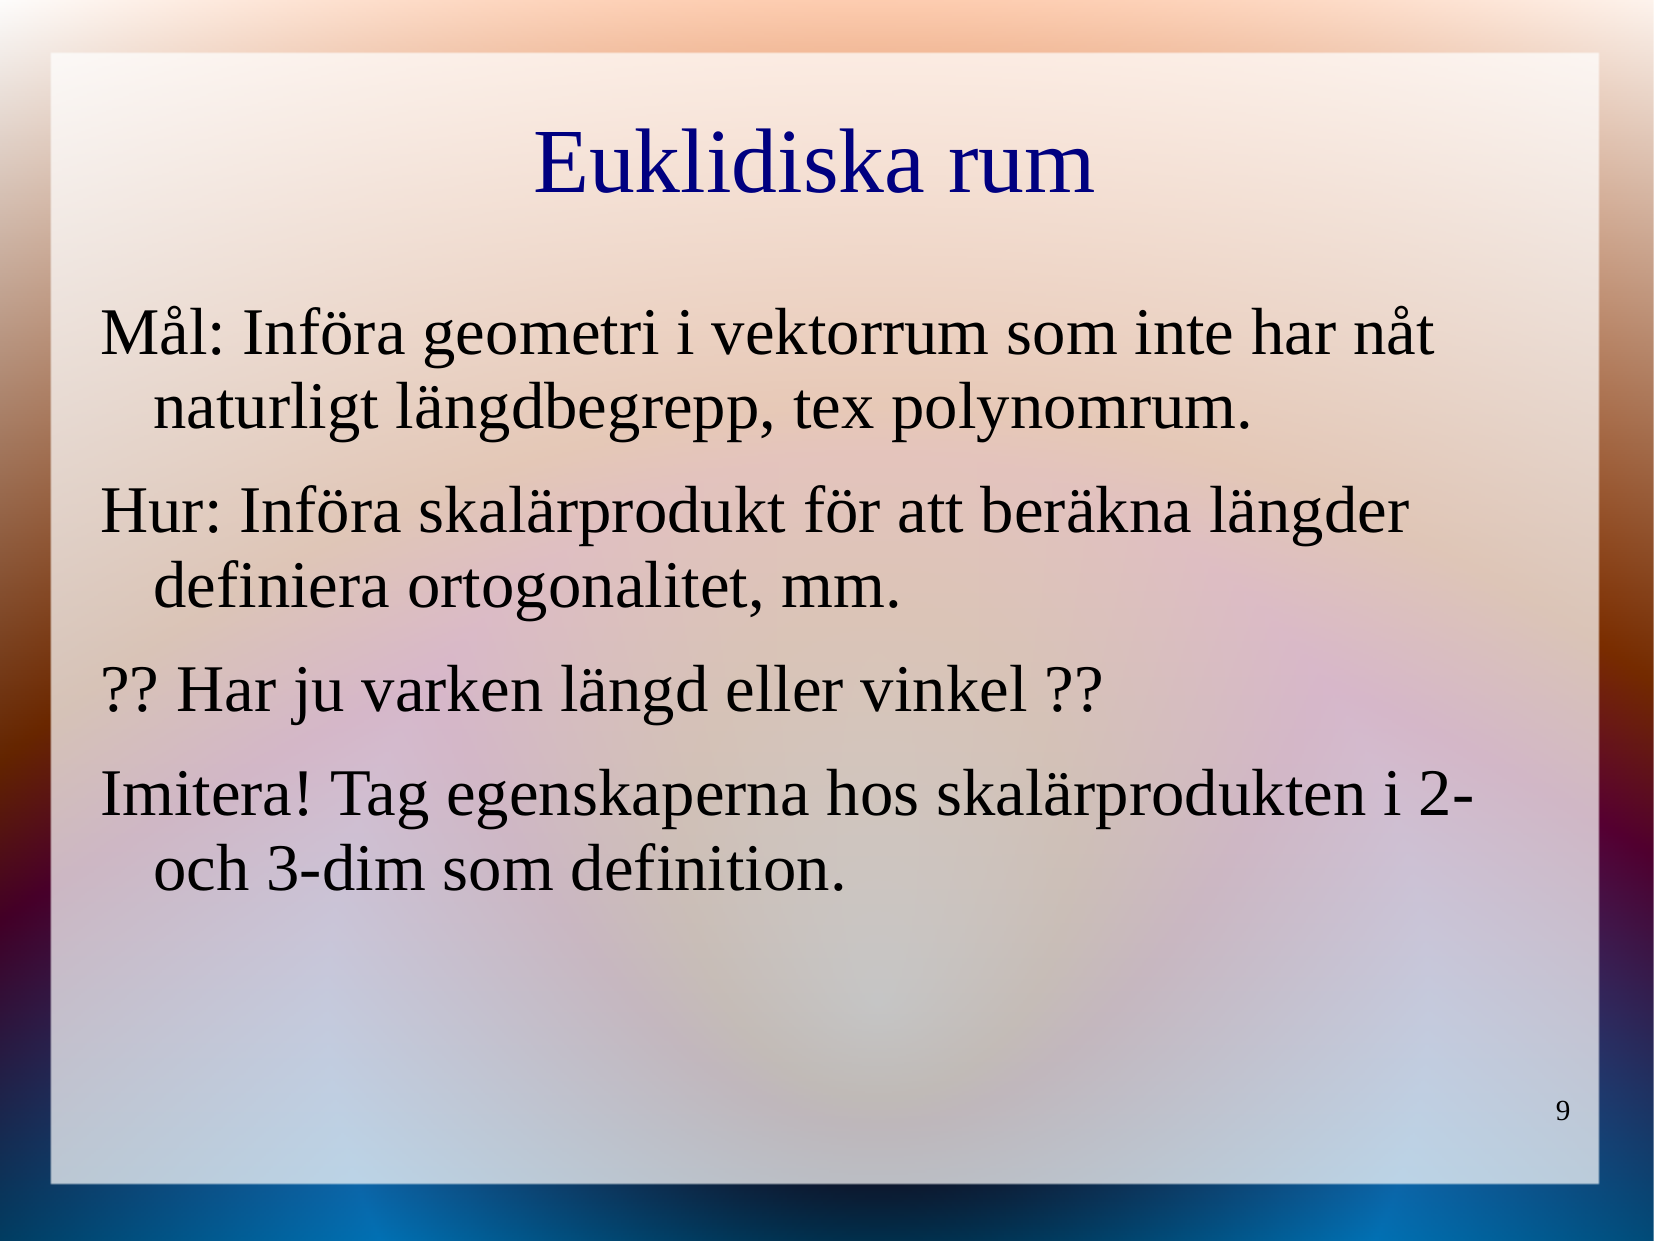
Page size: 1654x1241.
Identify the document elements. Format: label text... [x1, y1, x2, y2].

picture [0, 0, 1654, 1241]
title Euklidiska rum [82, 62, 1571, 256]
list Mål: Införa geometri i vektorrum som inte har nåt naturligt längdbegrepp, tex polynomrum. Hur: Införa skalärprodukt för att beräkna längder definiera ortogonalitet, mm. ?? Har ju varken längd eller vinkel ?? Imitera! Tag egenskaperna hos skalärprodukten i 2- och 3-dim som definition. [82, 290, 1571, 1019]
